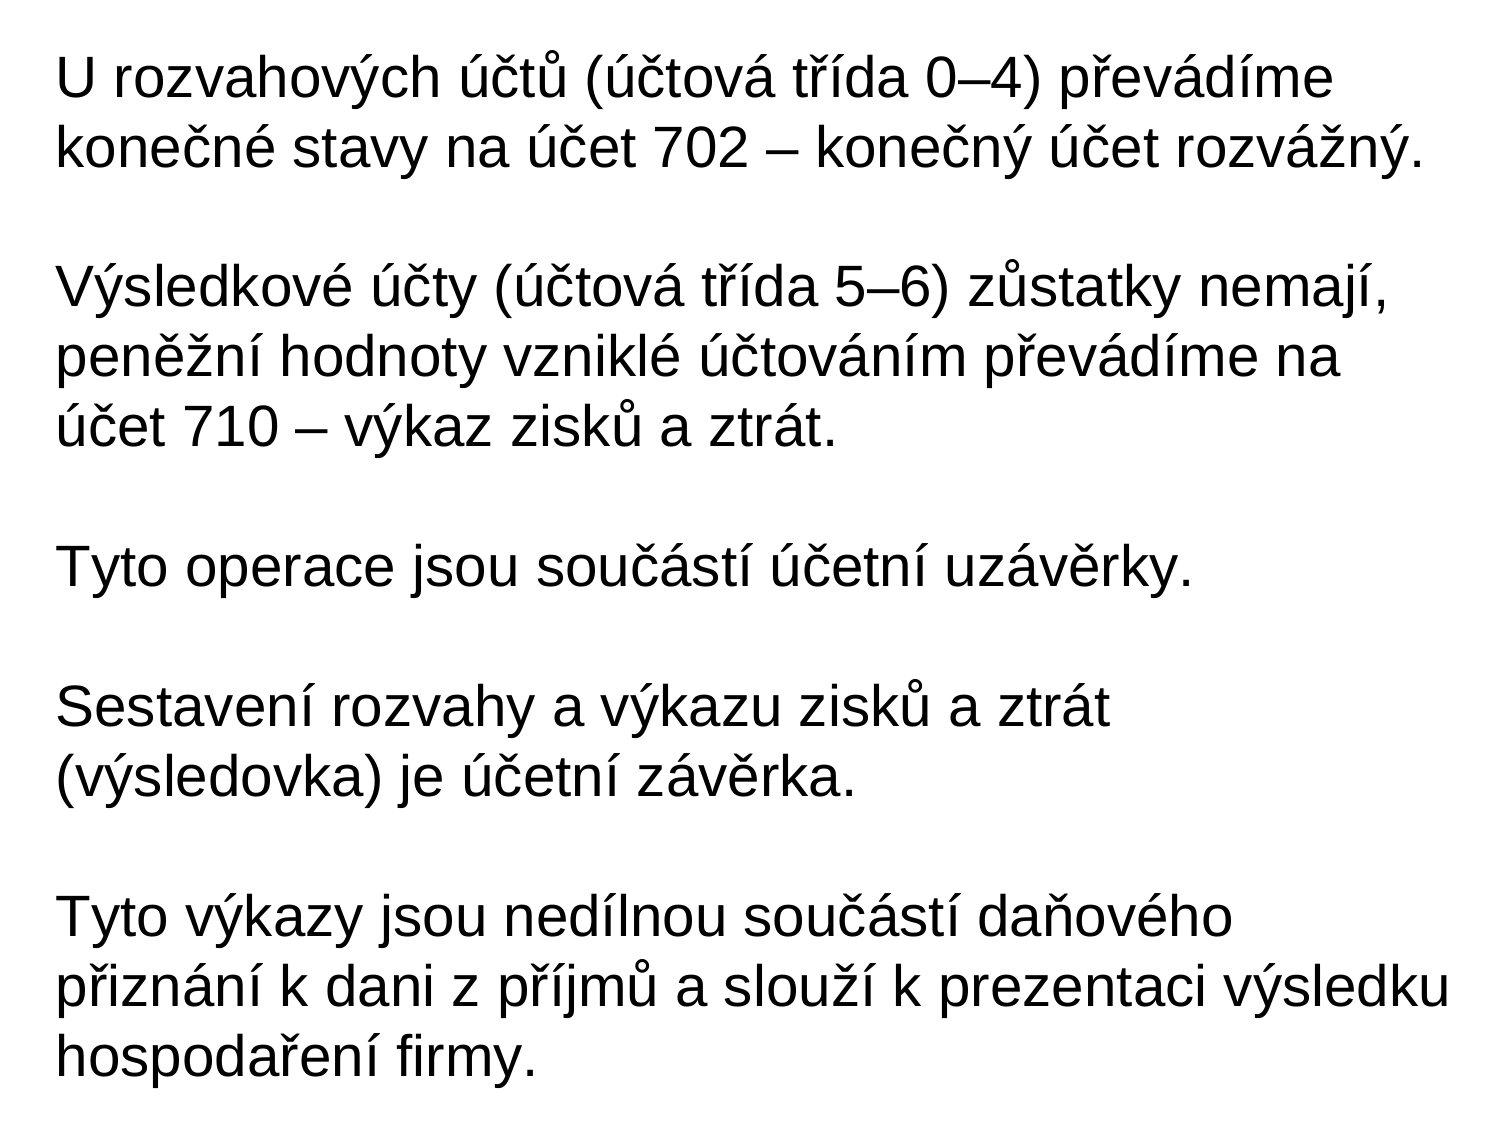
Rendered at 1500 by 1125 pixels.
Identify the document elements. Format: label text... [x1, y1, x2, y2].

text_box U rozvahových účtů (účtová třída 0–4) převádíme konečné stavy na účet 702 – konečný účet rozvážný. Výsledkové účty (účtová třída 5–6) zůstatky nemají, peněžní hodnoty vzniklé účtováním převádíme na účet 710 – výkaz zisků a ztrát. Tyto operace jsou součástí účetní uzávěrky. Sestavení rozvahy a výkazu zisků a ztrát (výsledovka) je účetní závěrka. Tyto výkazy jsou nedílnou součástí daňového přiznání k dani z příjmů a slouží k prezentaci výsledku hospodaření firmy. [41, 31, 1471, 1097]
